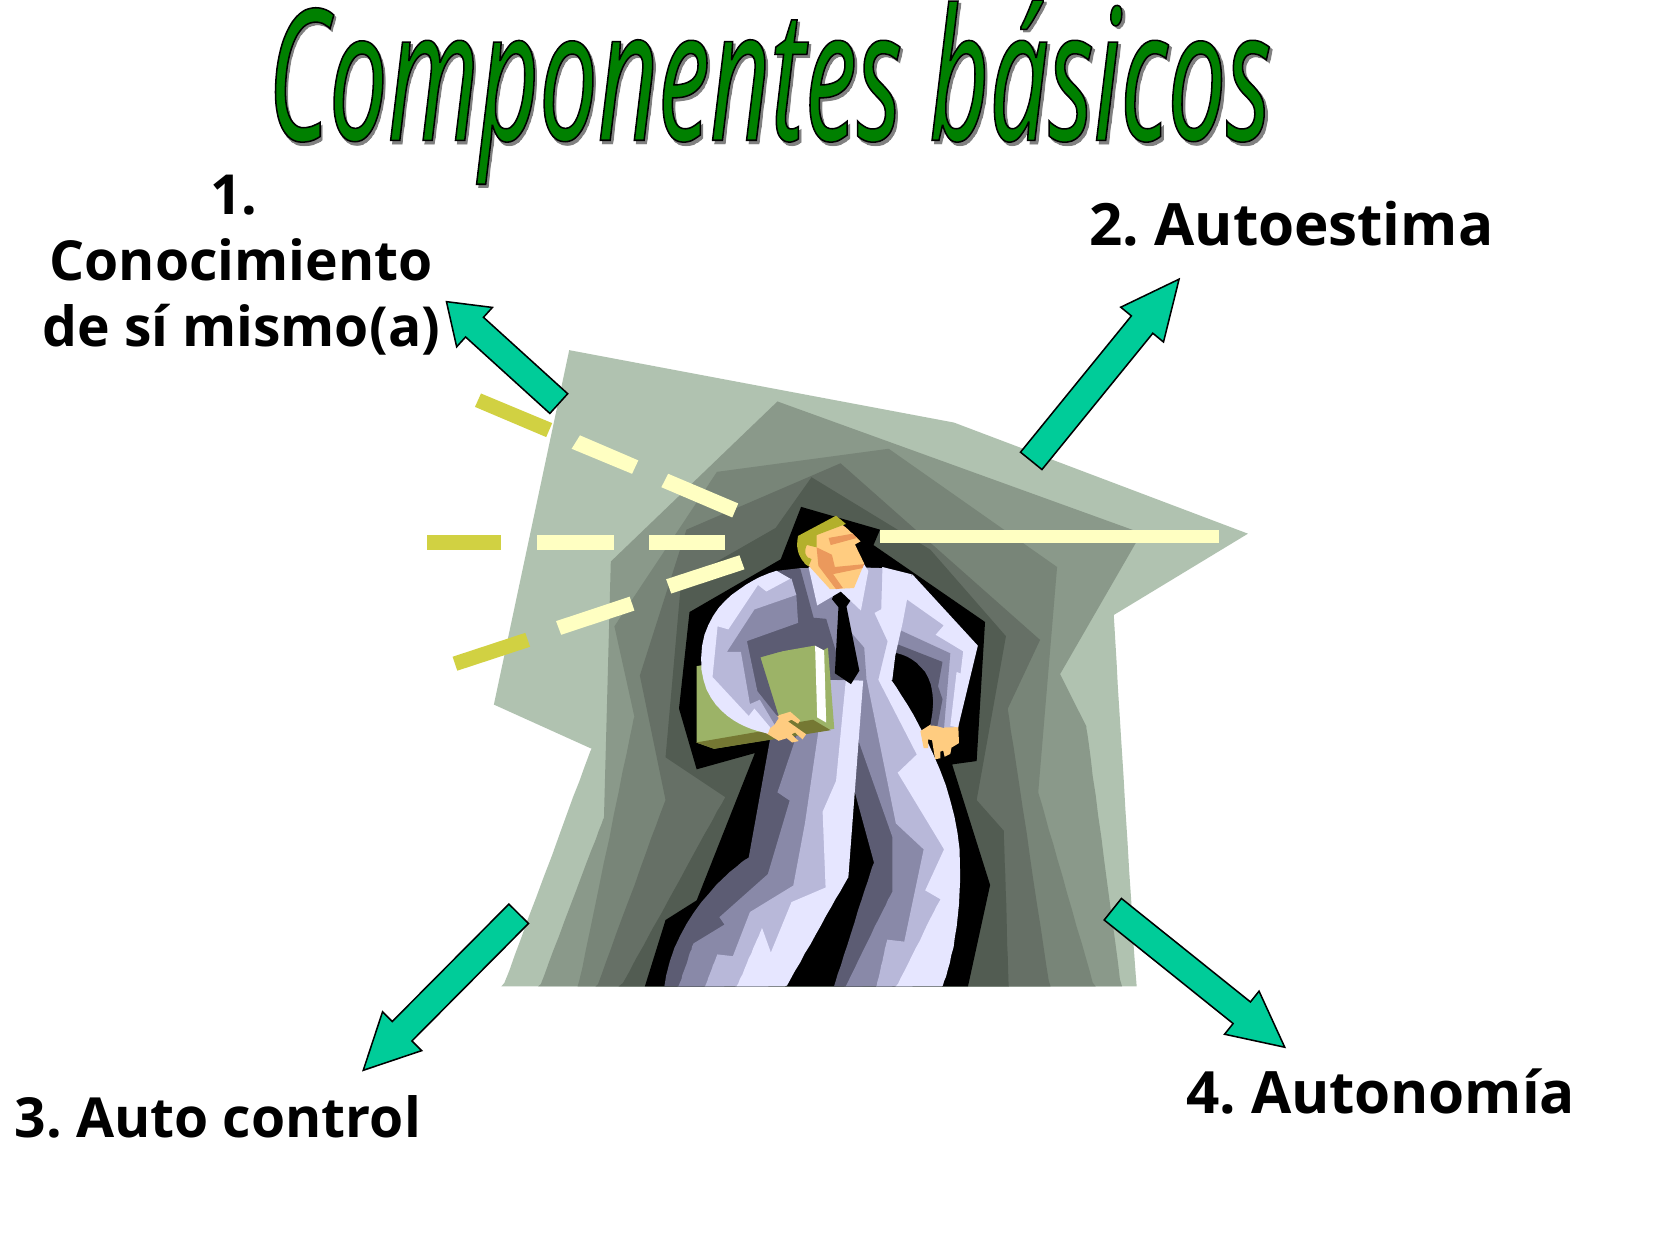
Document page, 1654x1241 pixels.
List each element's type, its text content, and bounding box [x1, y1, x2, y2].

text_box 1. Conocimiento de sí mismo(a) [0, 151, 483, 366]
text_box Componentes básicos [857, 40, 900, 143]
text_box Componentes básicos [774, 19, 809, 143]
text_box Componentes básicos [994, 40, 1047, 143]
picture [427, 344, 1254, 993]
text_box 4. Autonomía [1171, 1047, 1654, 1133]
text_box Componentes básicos [334, 40, 383, 142]
text_box Componentes básicos [1021, 0, 1044, 30]
text_box 3. Auto control [0, 1074, 510, 1157]
text_box Componentes básicos [810, 40, 854, 143]
text_box 2. Autoestima [1074, 179, 1599, 265]
text_box Componentes básicos [663, 40, 708, 143]
text_box Componentes básicos [712, 39, 765, 141]
text_box Componentes básicos [275, 7, 334, 143]
text_box Componentes básicos [544, 40, 593, 142]
text_box Componentes básicos [1049, 40, 1092, 143]
text_box Componentes básicos [932, 1, 985, 143]
text_box Componentes básicos [600, 39, 653, 141]
text_box Componentes básicos [1125, 40, 1169, 143]
text_box Componentes básicos [480, 40, 535, 185]
text_box Componentes básicos [1172, 40, 1222, 142]
text_box Componentes básicos [390, 40, 474, 141]
text_box Componentes básicos [1226, 40, 1270, 143]
text_box Componentes básicos [1096, 42, 1118, 141]
